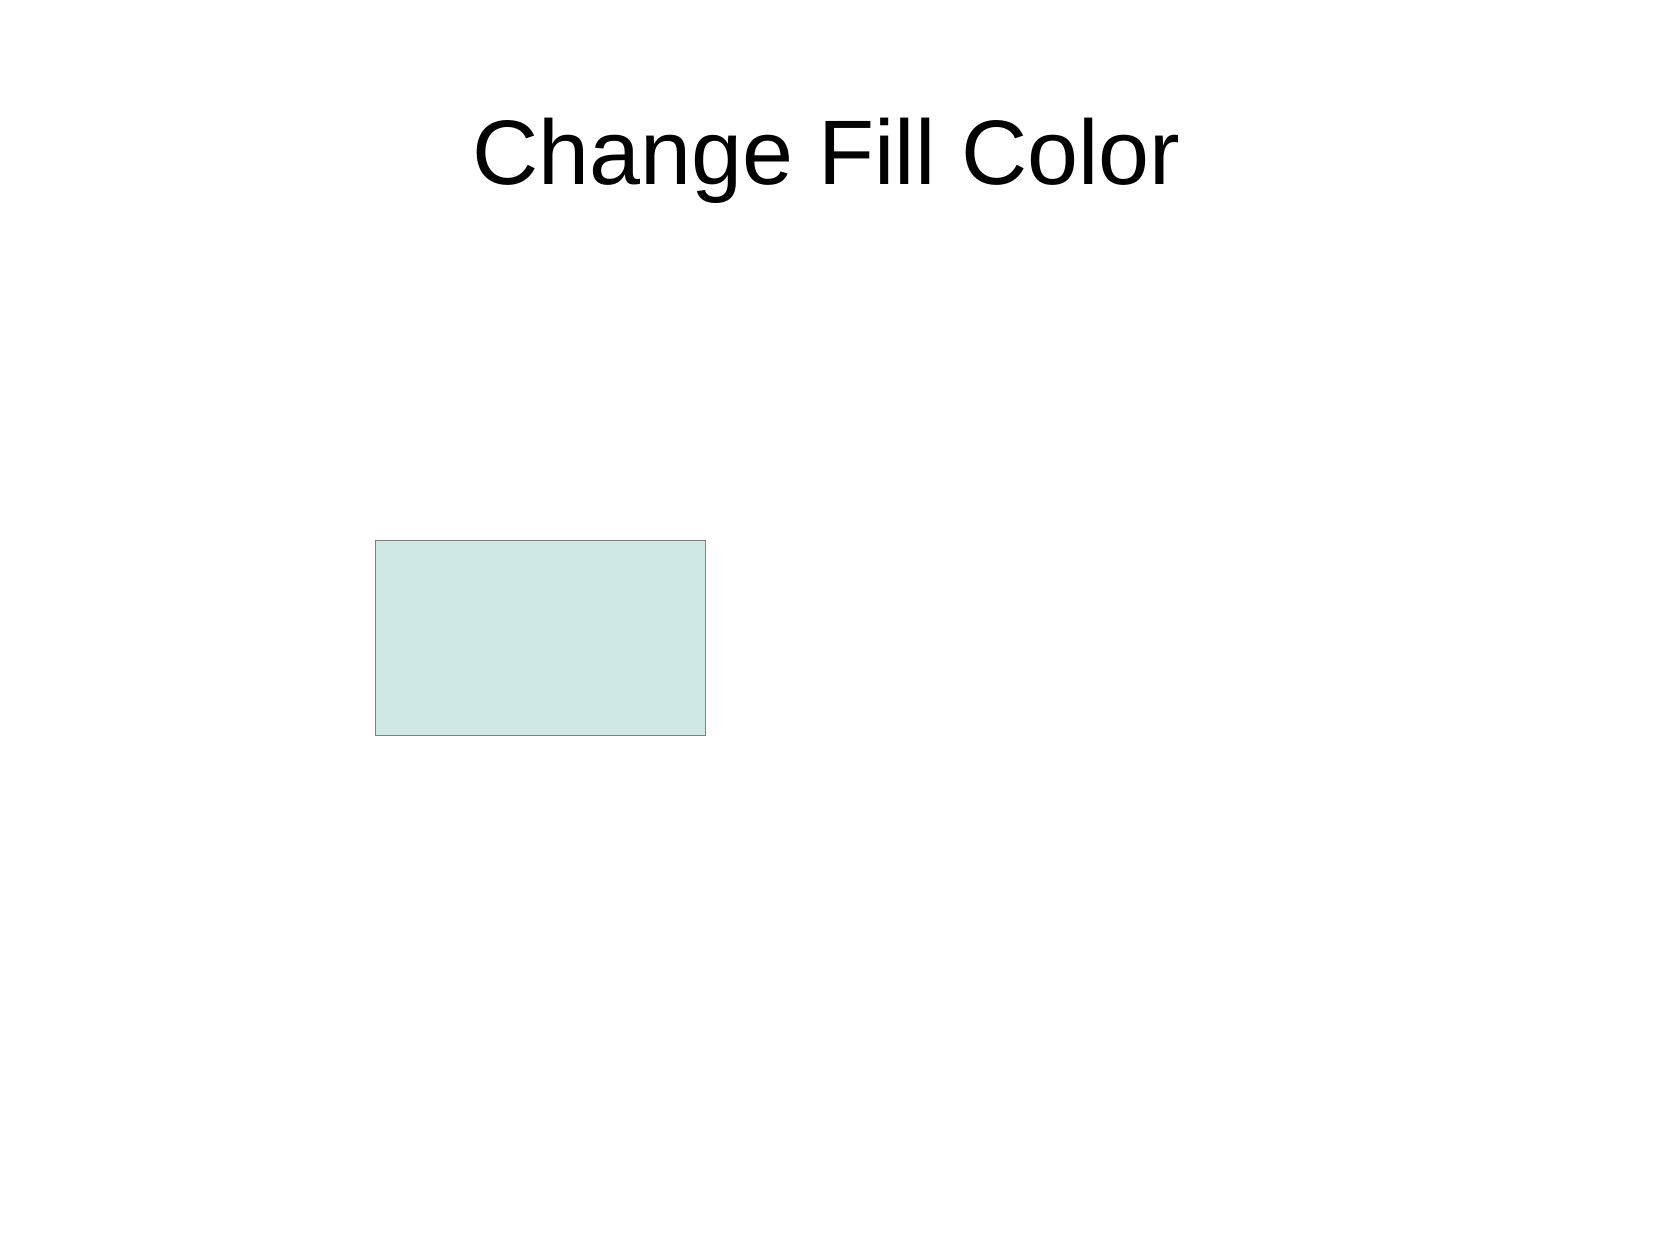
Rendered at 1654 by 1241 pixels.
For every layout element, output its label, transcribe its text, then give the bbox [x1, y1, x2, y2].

text_box [375, 540, 706, 736]
title Change Fill Color [82, 49, 1571, 257]
